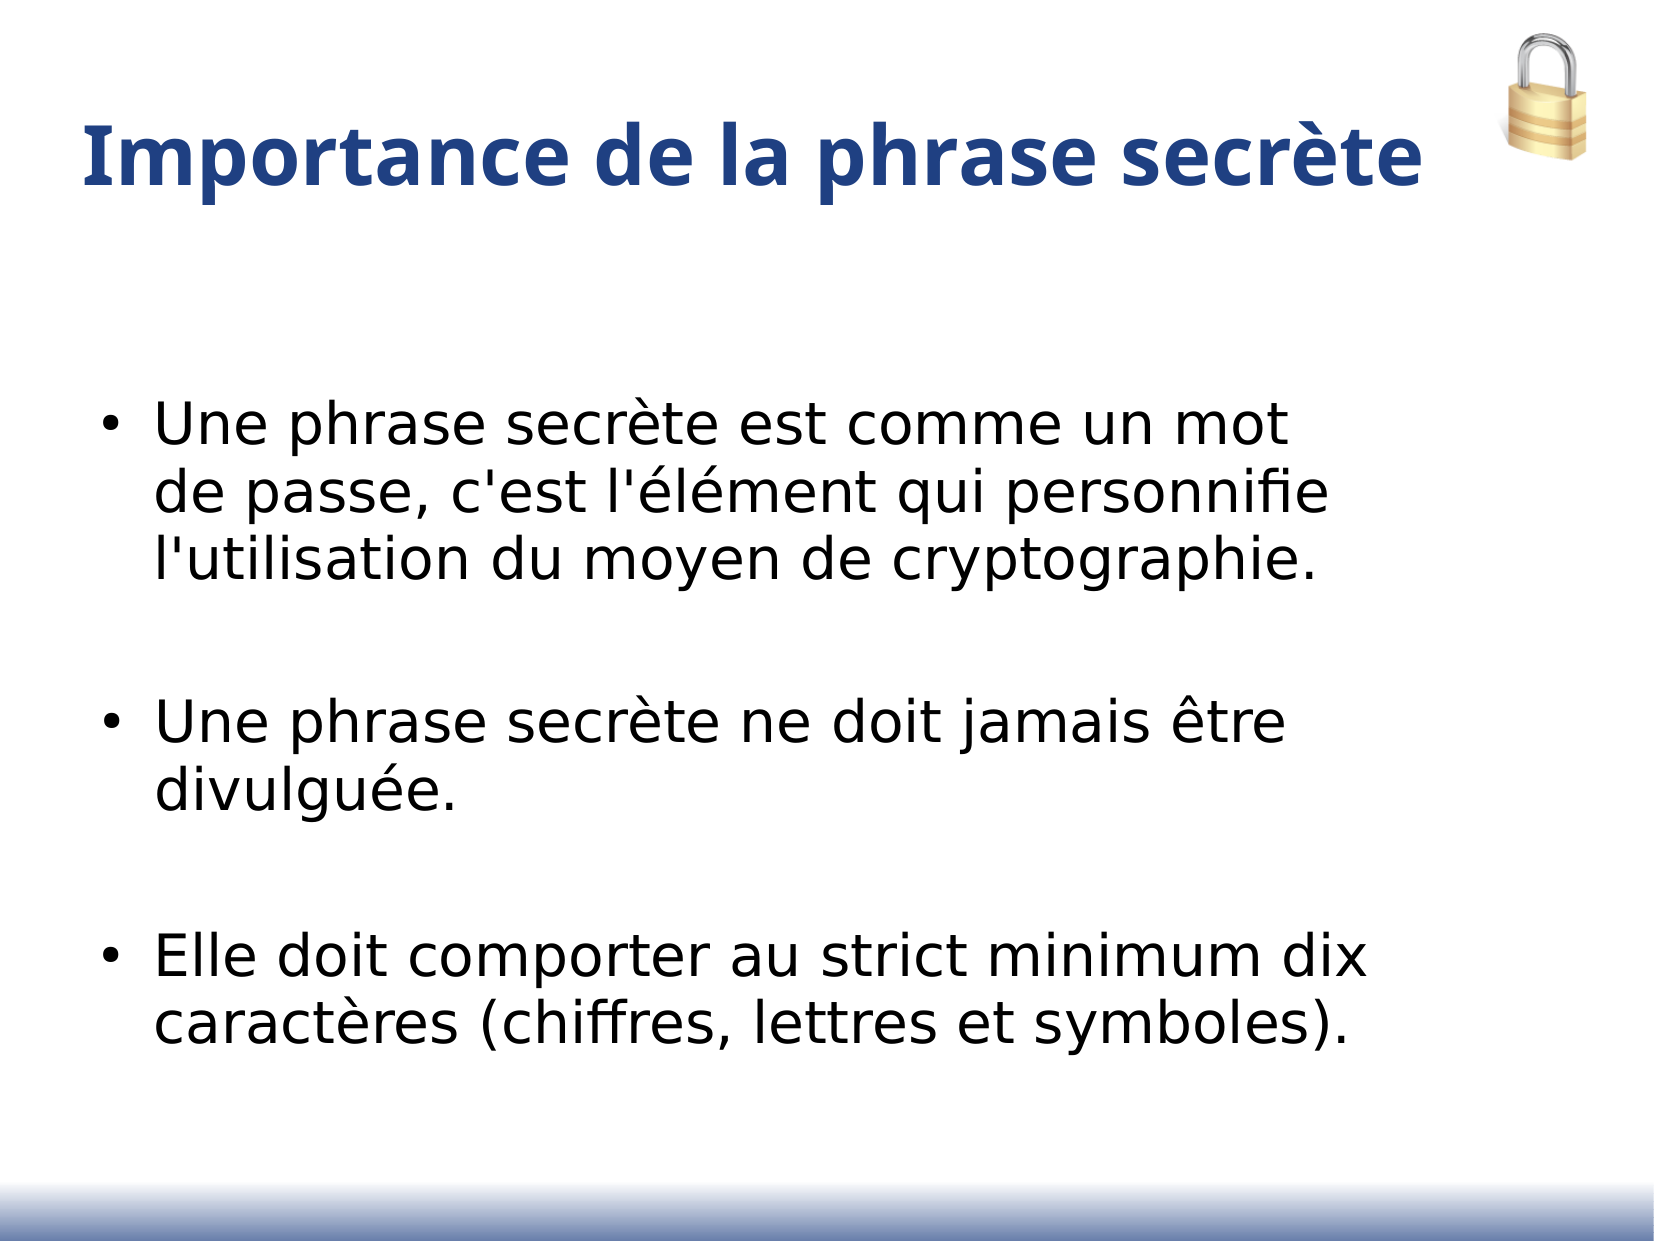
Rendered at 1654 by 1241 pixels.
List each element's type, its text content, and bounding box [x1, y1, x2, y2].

list Elle doit comporter au strict minimum dix caractères (chiffres, lettres et symboles). [82, 885, 1571, 1095]
title Importance de la phrase secrète [82, 56, 1571, 250]
list Une phrase secrète ne doit jamais être divulguée. [83, 659, 1572, 853]
list Une phrase secrète est comme un mot de passe, c'est l'élément qui personnifie l'utilisation du moyen de cryptographie. [82, 353, 1571, 631]
picture [1476, 29, 1613, 166]
